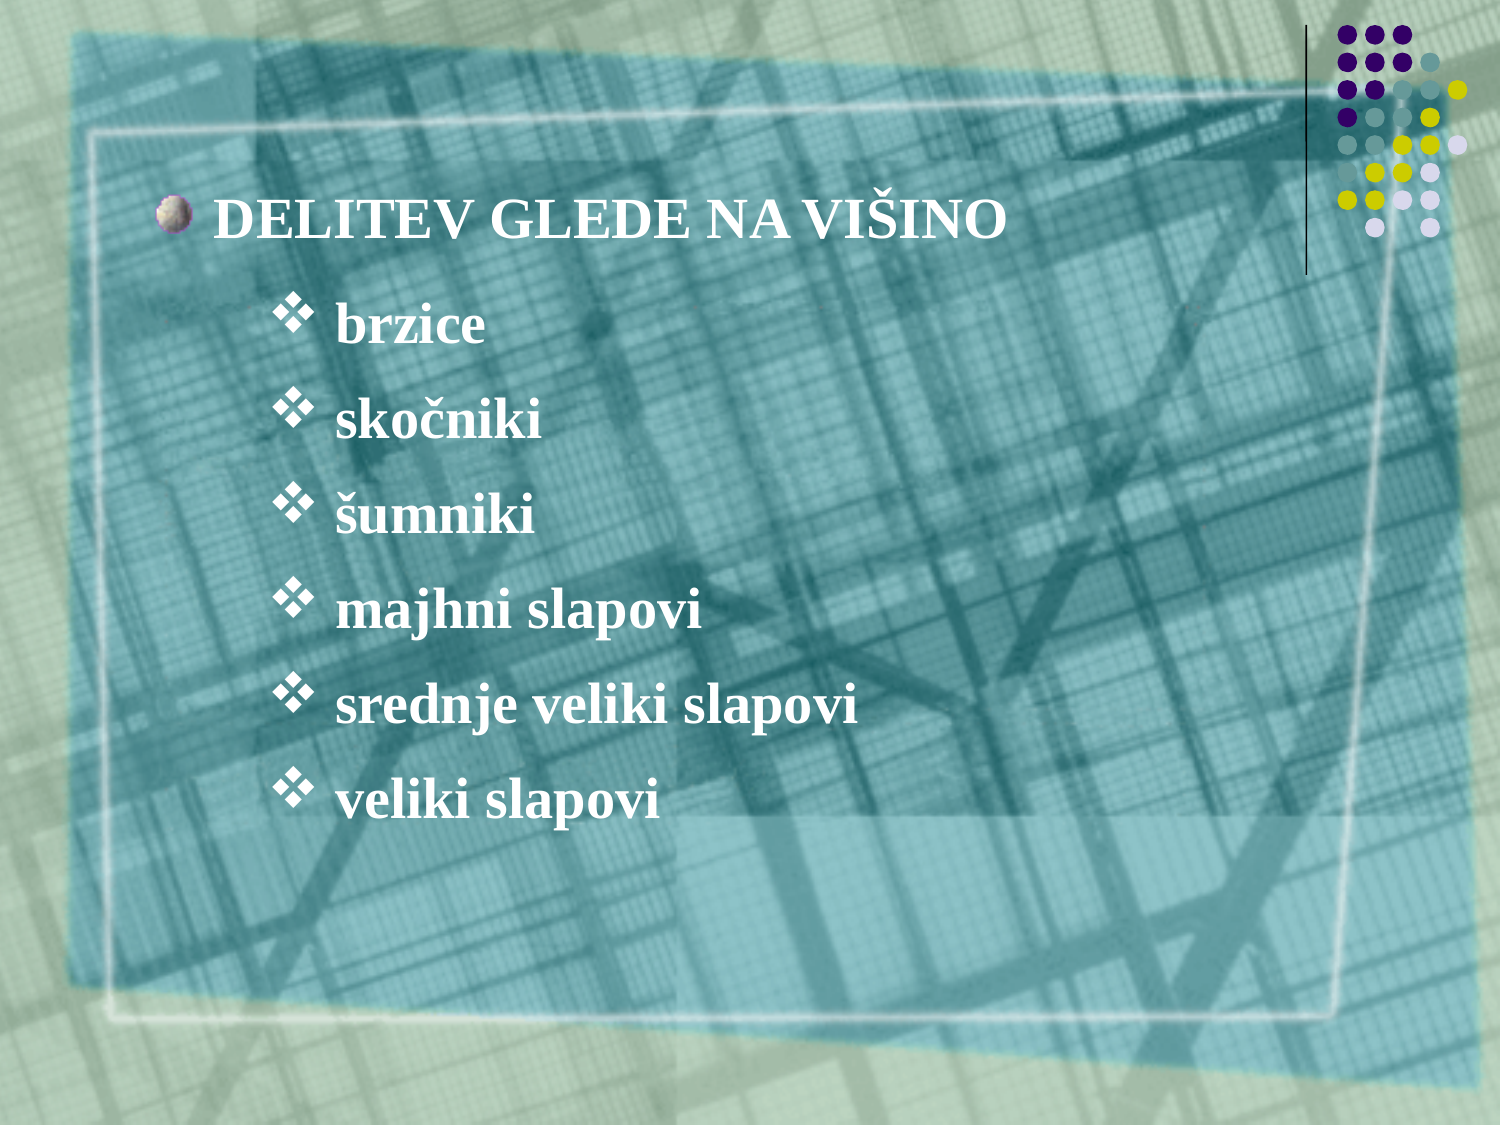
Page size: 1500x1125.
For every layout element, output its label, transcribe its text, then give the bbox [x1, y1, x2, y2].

text_box DELITEV GLEDE NA VIŠINO brzice skočniki šumniki majhni slapovi srednje veliki slapovi veliki slapovi [138, 172, 1024, 838]
picture [0, 0, 1500, 1125]
